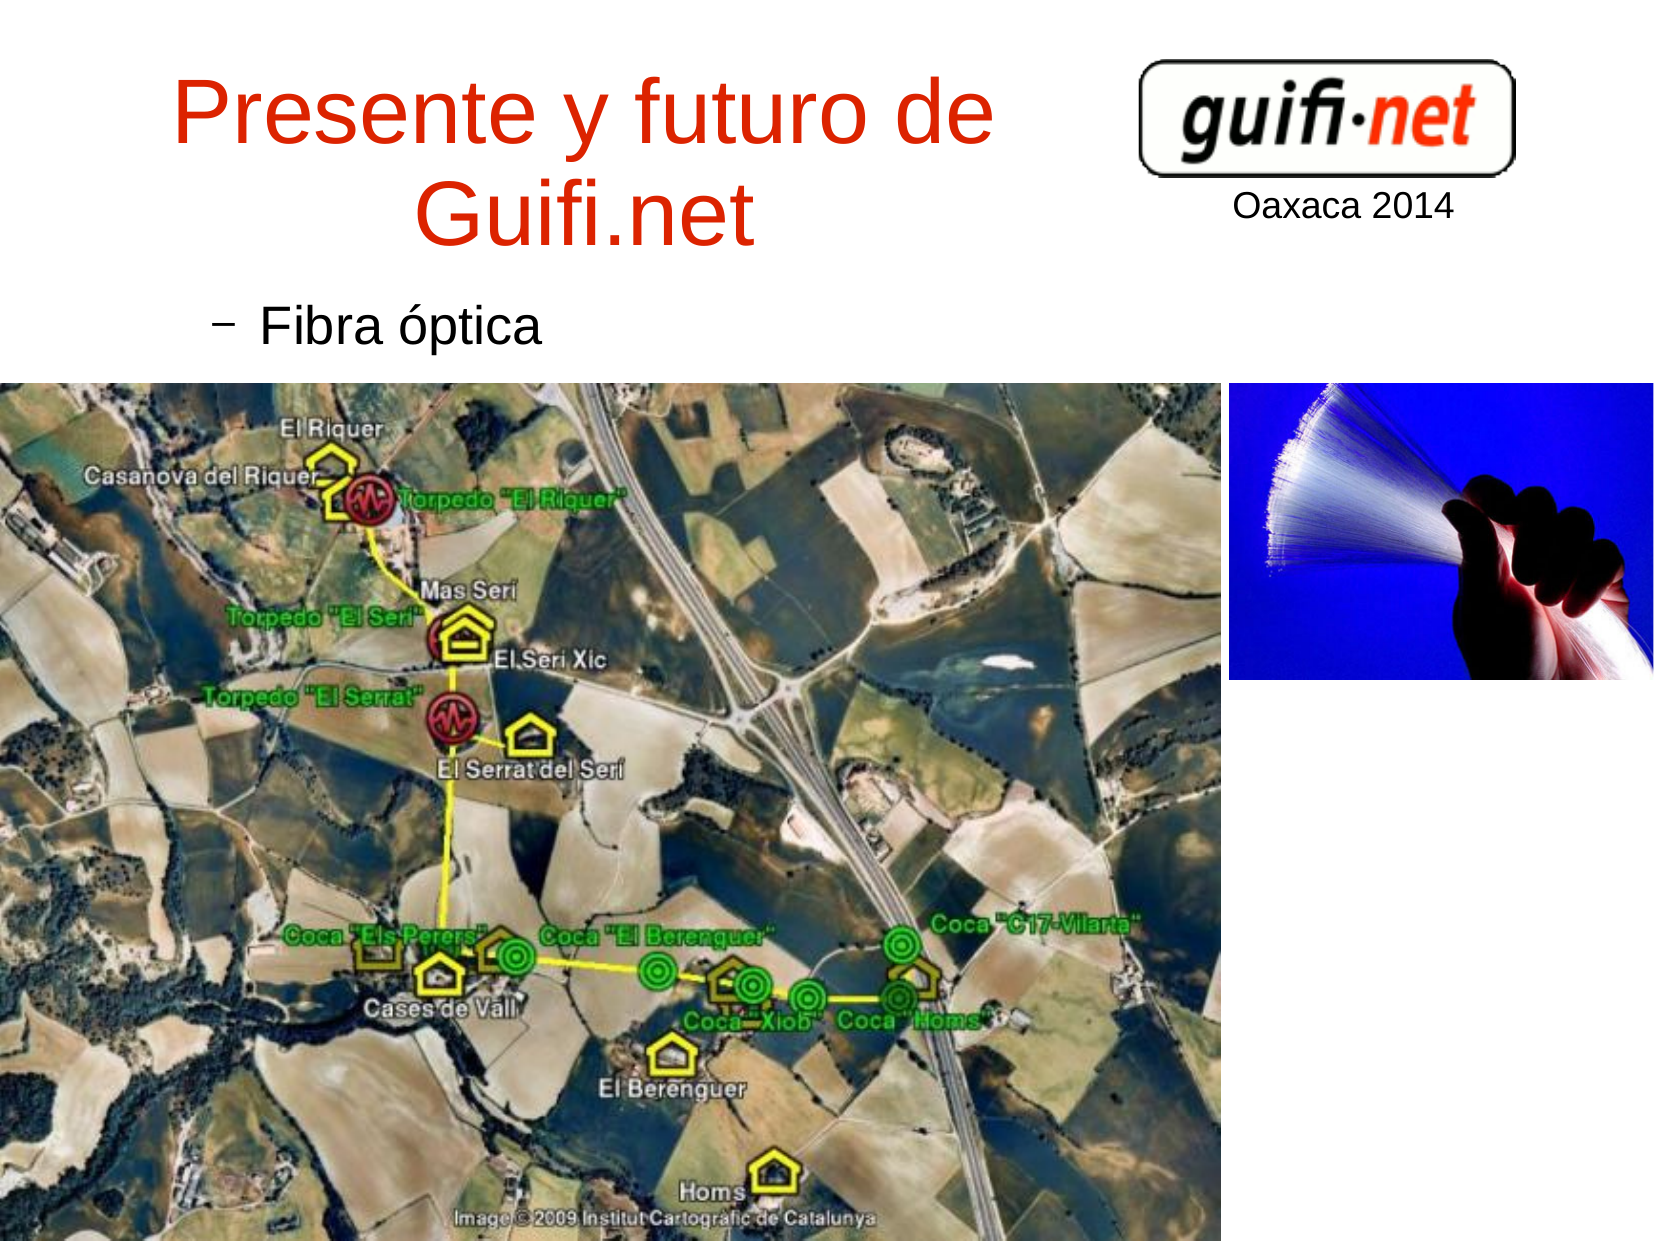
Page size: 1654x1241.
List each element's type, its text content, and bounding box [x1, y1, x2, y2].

title Presente y futuro de Guifi.net [76, 60, 1093, 266]
picture [1229, 383, 1654, 680]
text_box Oaxaca 2014 [1033, 177, 1654, 277]
picture [0, 383, 1221, 1241]
picture [1137, 59, 1516, 177]
text_box Fibra óptica [118, 295, 1134, 356]
